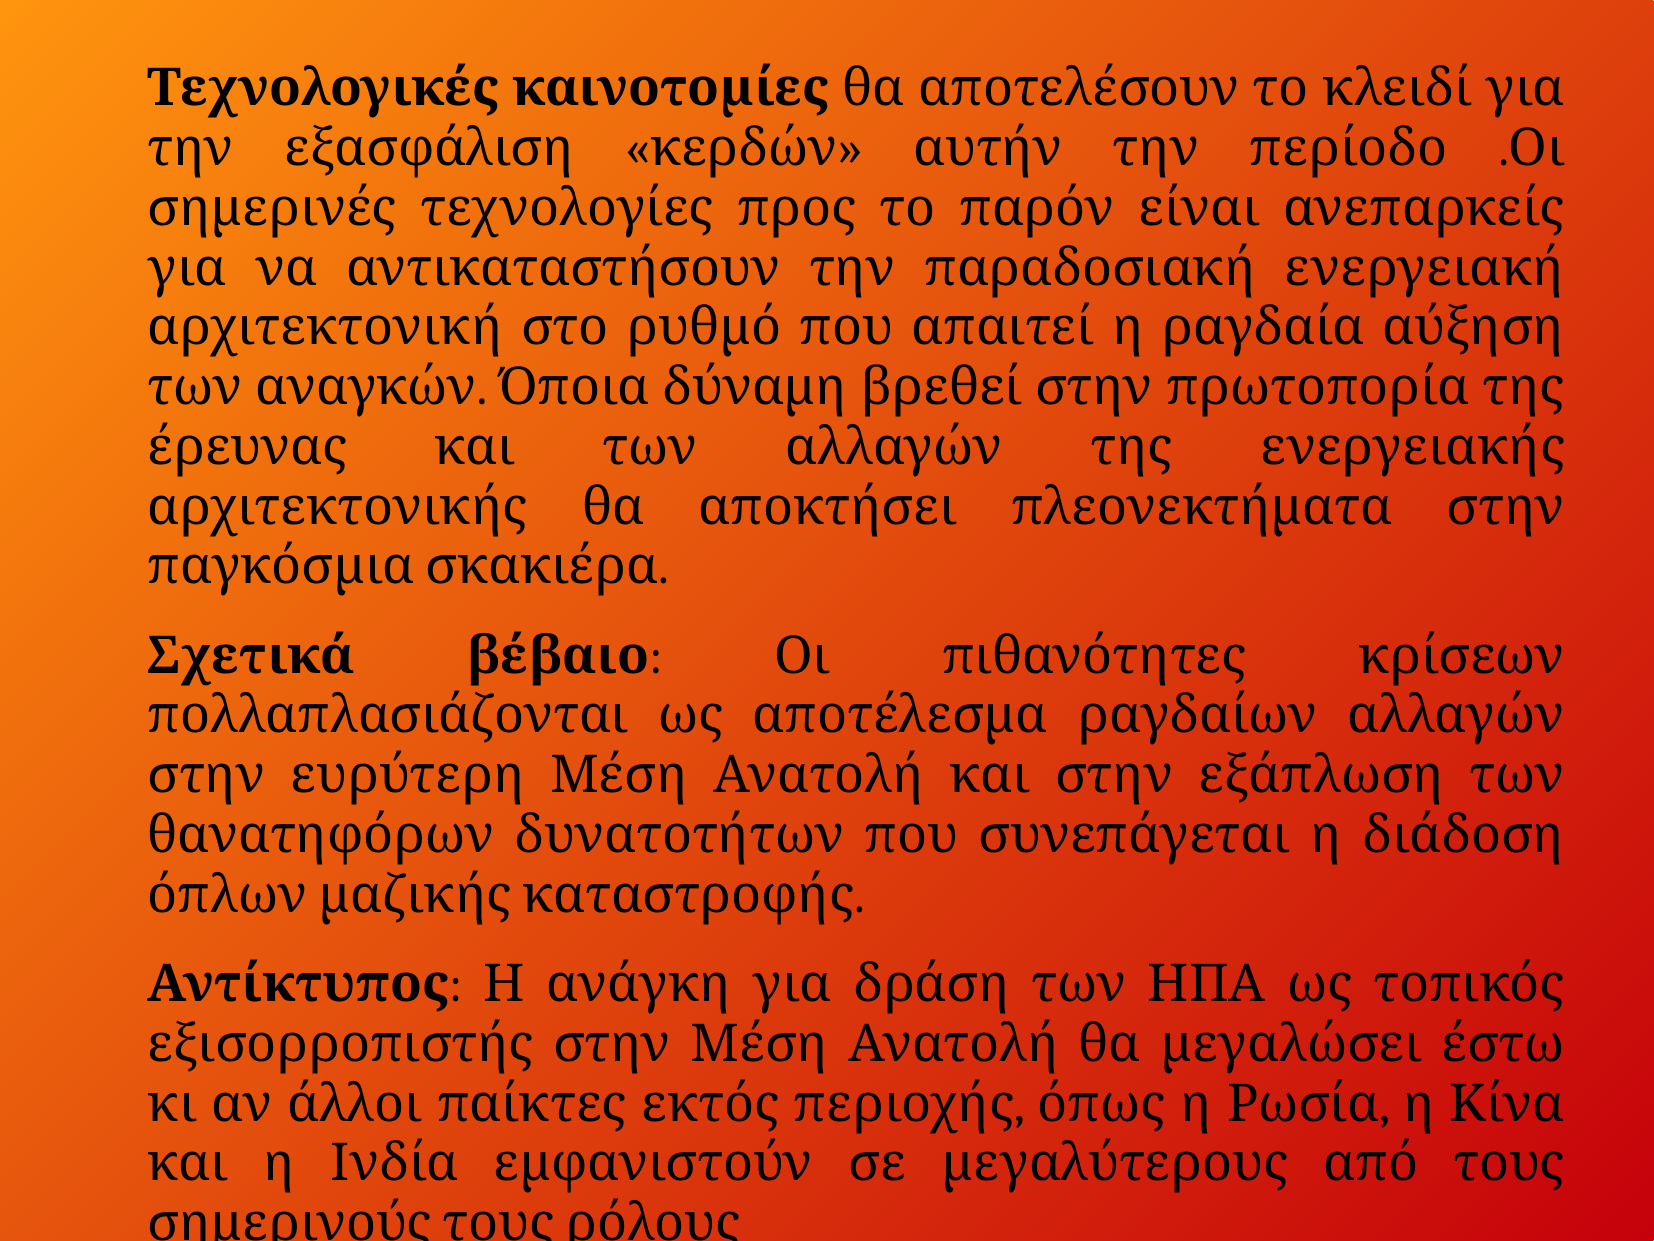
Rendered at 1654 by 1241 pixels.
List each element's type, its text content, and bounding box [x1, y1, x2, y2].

list Τεχνολογικές καινοτομίες θα αποτελέσουν το κλειδί για την εξασφάλιση «κερδών» αυτήν την περίοδο .Οι σημερινές τεχνολογίες προς το παρόν είναι ανεπαρκείς για να αντικαταστήσουν την παραδοσιακή ενεργειακή αρχιτεκτονική στο ρυθμό που απαιτεί η ραγδαία αύξηση των αναγκών. Όποια δύναμη βρεθεί στην πρωτοπορία της έρευνας και των αλλαγών της ενεργειακής αρχιτεκτονικής θα αποκτήσει πλεονεκτήματα στην παγκόσμια σκακιέρα. Σχετικά βέβαιο: Οι πιθανότητες κρίσεων πολλαπλασιάζονται ως αποτέλεσμα ραγδαίων αλλαγών στην ευρύτερη Μέση Ανατολή και στην εξάπλωση των θανατηφόρων δυνατοτήτων που συνεπάγεται η διάδοση όπλων μαζικής καταστροφής. Αντίκτυπος: Η ανάγκη για δράση των ΗΠΑ ως τοπικός εξισορροπιστής στην Μέση Ανατολή θα μεγαλώσει έστω κι αν άλλοι παίκτες εκτός περιοχής, όπως η Ρωσία, η Κίνα και η Ινδία εμφανιστούν σε μεγαλύτερους από τους σημερινούς τους ρόλους [76, 59, 1565, 1182]
